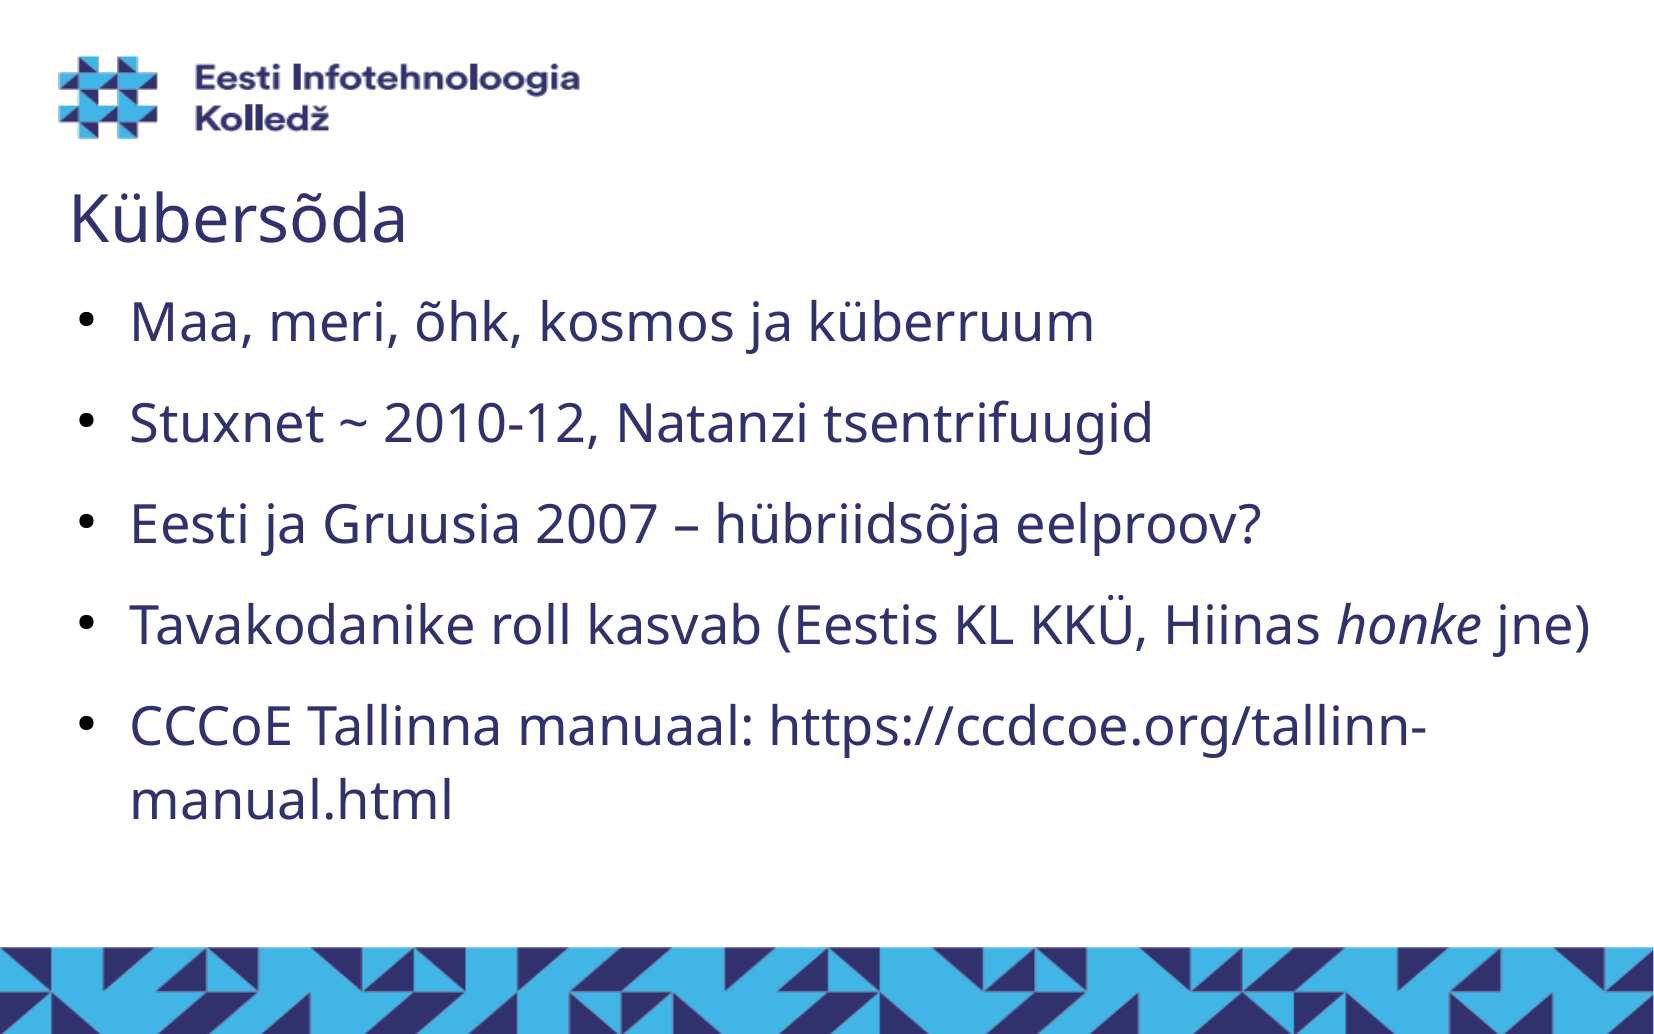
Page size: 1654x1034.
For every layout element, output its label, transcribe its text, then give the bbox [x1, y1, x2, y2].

title Kübersõda [68, 147, 1536, 283]
list Maa, meri, õhk, kosmos ja küberruum Stuxnet ~ 2010-12, Natanzi tsentrifuugid Eesti ja Gruusia 2007 – hübriidsõja eelproov? Tavakodanike roll kasvab (Eestis KL KKÜ, Hiinas honke jne) CCCoE Tallinna manuaal: https://ccdcoe.org/tallinn-manual.html [59, 283, 1595, 936]
